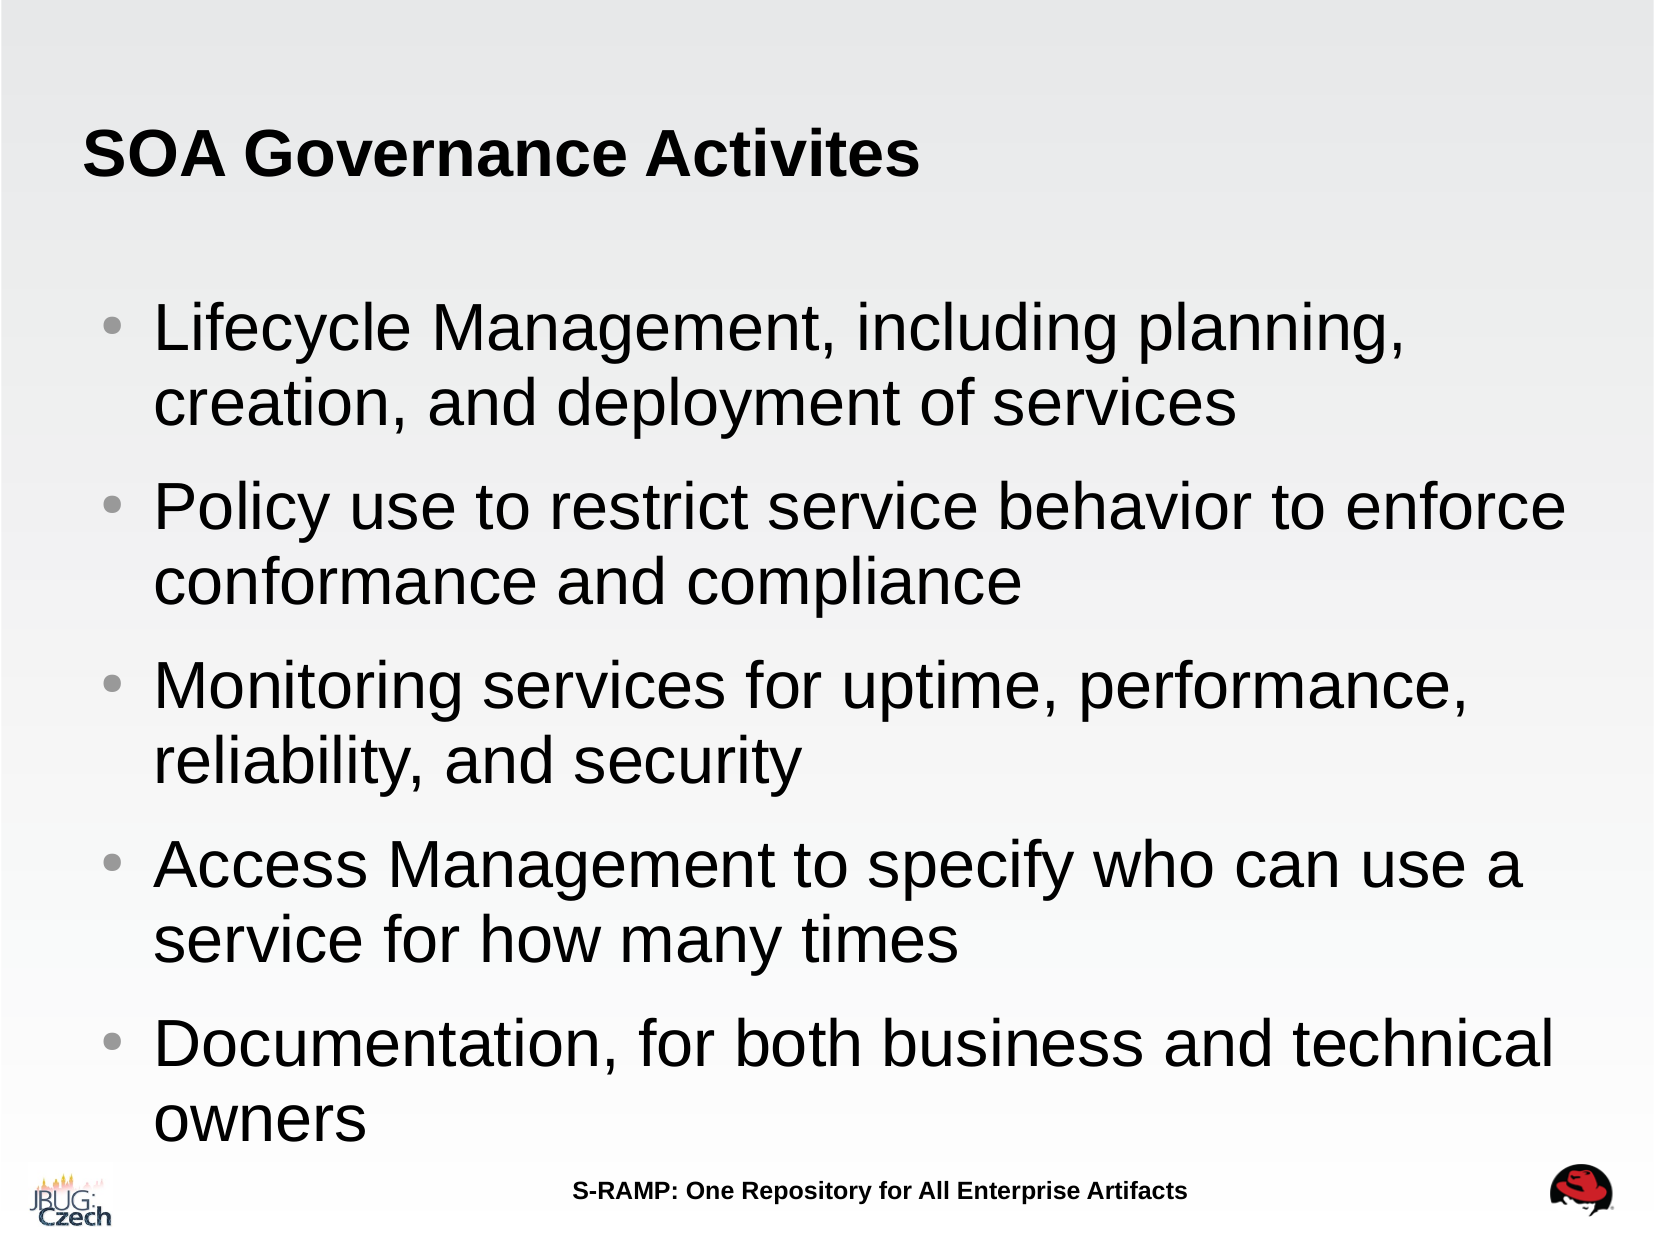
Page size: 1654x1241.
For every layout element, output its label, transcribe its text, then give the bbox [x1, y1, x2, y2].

picture [1, 0, 1654, 1241]
title SOA Governance Activites [82, 49, 1571, 257]
list Lifecycle Management, including planning, creation, and deployment of services Policy use to restrict service behavior to enforce conformance and compliance Monitoring services for uptime, performance, reliability, and security Access Management to specify who can use a service for how many times Documentation, for both business and technical owners [82, 290, 1613, 1157]
